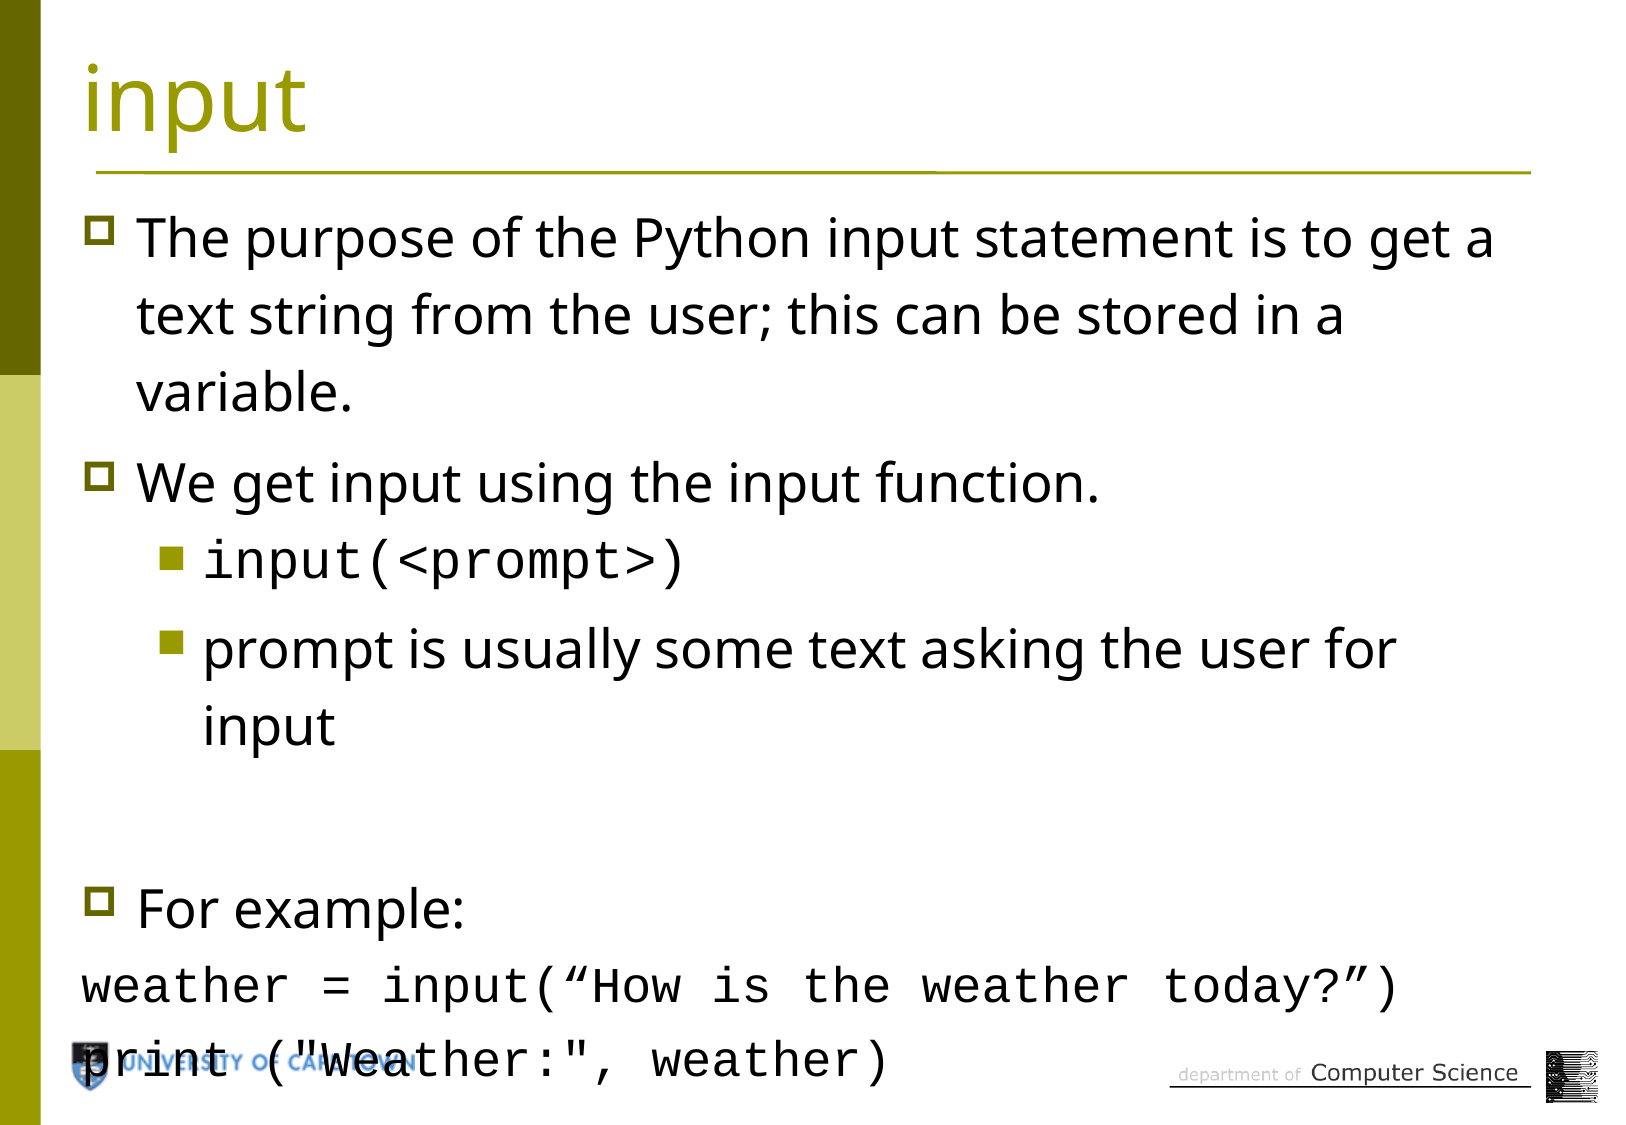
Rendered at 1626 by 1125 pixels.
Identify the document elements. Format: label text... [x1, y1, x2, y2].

title input [81, 29, 1543, 172]
list The purpose of the Python input statement is to get a text string from the user; this can be stored in a variable. We get input using the input function. input(<prompt>) prompt is usually some text asking the user for input For example: weather = input(“How is the weather today?”) print ("Weather:", weather) [81, 196, 1543, 1005]
picture [1546, 1051, 1598, 1103]
picture [61, 1024, 415, 1103]
picture [1169, 1043, 1532, 1091]
